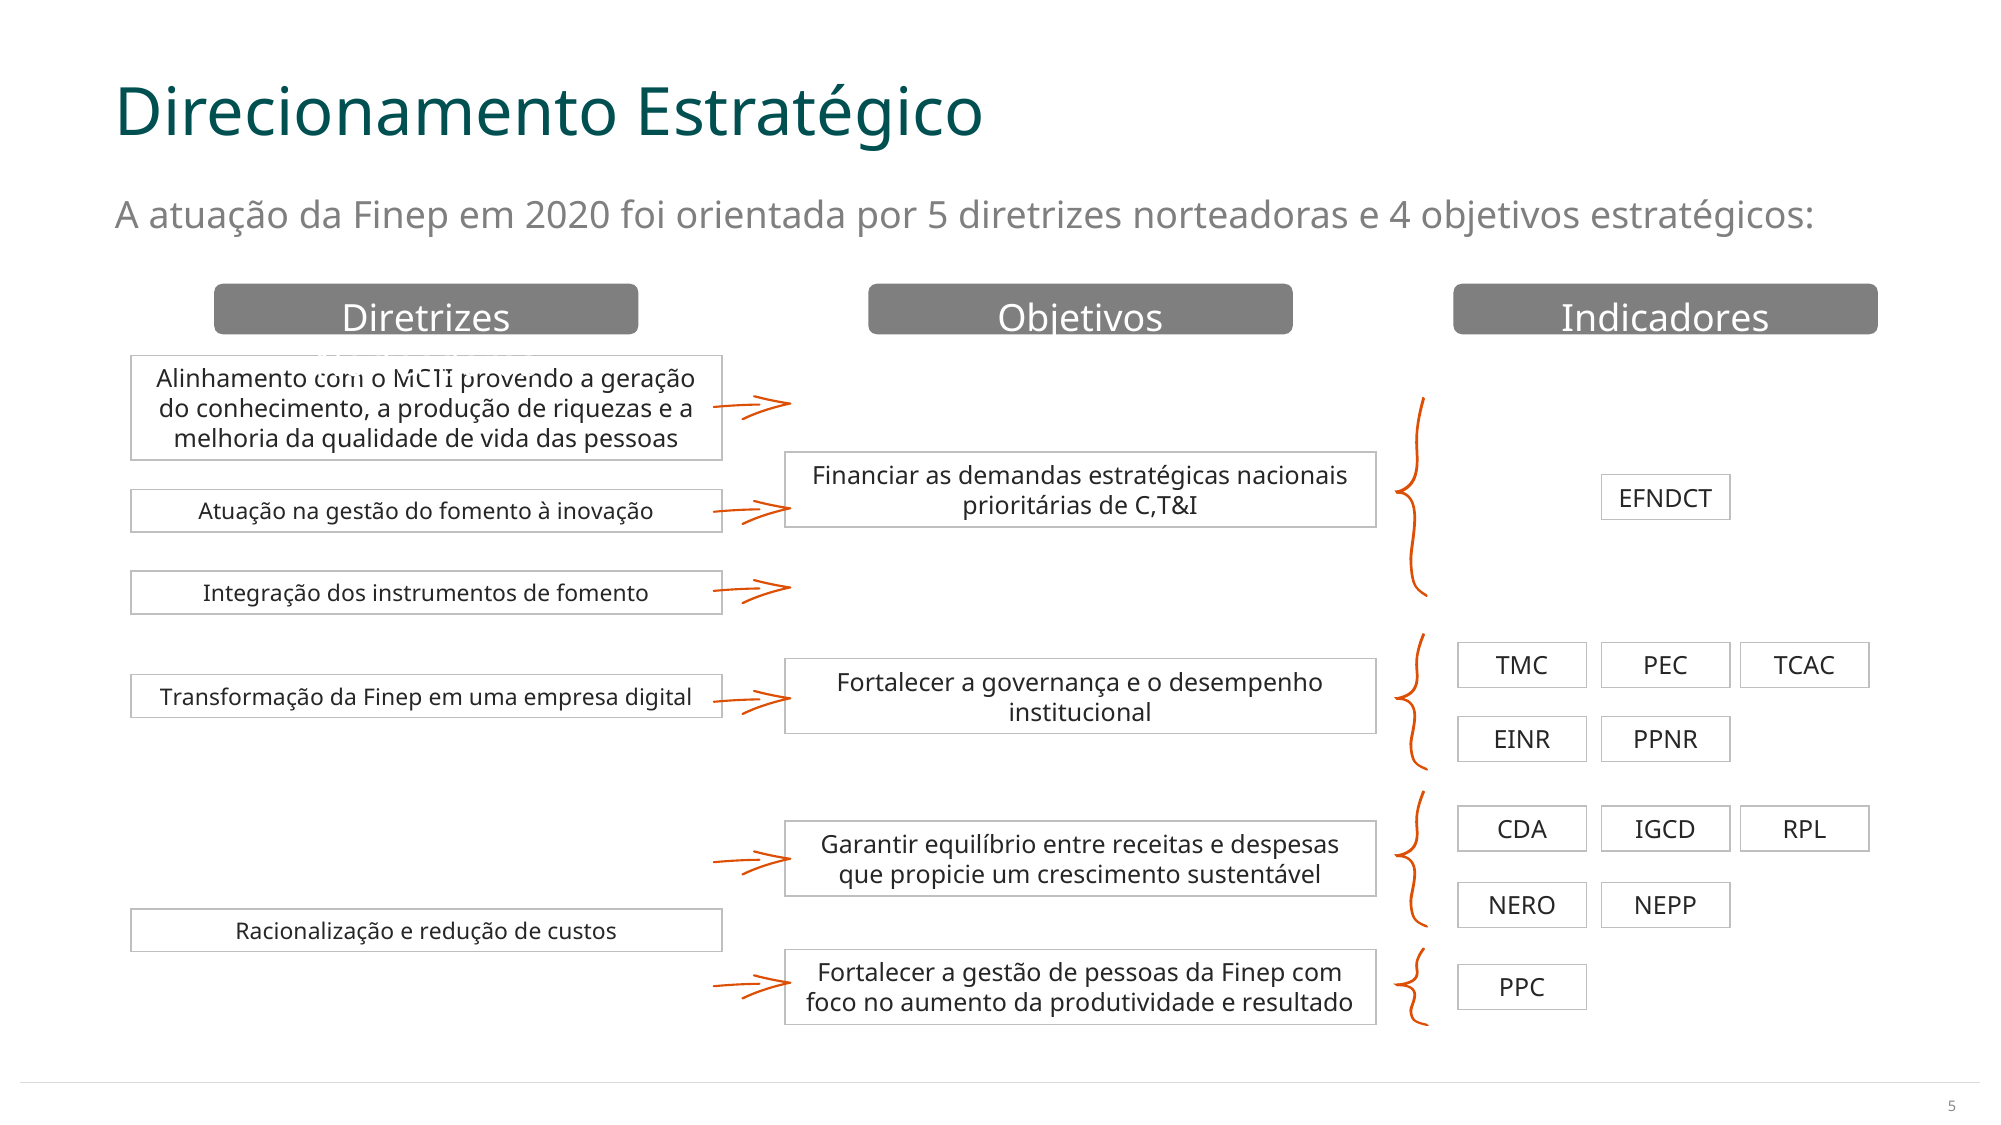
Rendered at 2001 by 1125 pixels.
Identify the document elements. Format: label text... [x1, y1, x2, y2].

text_box EFNDCT [1601, 475, 1730, 520]
text_box Garantir equilíbrio entre receitas e despesas que propicie um crescimento sustentável [785, 821, 1376, 896]
text_box Fortalecer a governança e o desempenho institucional [785, 658, 1376, 733]
text_box [1396, 398, 1427, 596]
text_box PPC [1458, 964, 1586, 1009]
text_box [1396, 634, 1427, 770]
text_box PEC [1601, 642, 1730, 687]
text_box Racionalização e redução de custos [131, 909, 722, 951]
text_box Integração dos instrumentos de fomento [131, 571, 722, 614]
text_box Indicadores [1453, 283, 1878, 335]
text_box NEPP [1601, 882, 1730, 927]
title Direcionamento Estratégico [99, 45, 1900, 173]
text_box NERO [1458, 882, 1586, 927]
text_box Diretrizes Norteadoras [214, 283, 639, 335]
text_box Alinhamento com o MCTI provendo a geração do conhecimento, a produção de riquezas e a melhoria da qualidade de vida das pessoas [131, 355, 722, 460]
text_box IGCD [1601, 806, 1730, 851]
text_box Transformação da Finep em uma empresa digital [131, 675, 722, 717]
text_box [1396, 948, 1427, 1025]
text_box [1396, 791, 1427, 927]
text_box Atuação na gestão do fomento à inovação [131, 489, 722, 532]
text_box Objetivos Estratégicos [868, 283, 1293, 335]
text_box RPL [1740, 806, 1869, 851]
text_box CDA [1458, 806, 1586, 851]
text_box PPNR [1601, 716, 1730, 761]
text_box TMC [1458, 642, 1586, 687]
list A atuação da Finep em 2020 foi orientada por 5 diretrizes norteadoras e 4 objetivos estratégicos: [99, 176, 1900, 252]
text_box Fortalecer a gestão de pessoas da Finep com foco no aumento da produtividade e resultado [785, 949, 1376, 1024]
text_box Financiar as demandas estratégicas nacionais prioritárias de C,T&I [785, 452, 1376, 527]
text_box TCAC [1740, 642, 1869, 687]
text_box EINR [1458, 716, 1586, 761]
